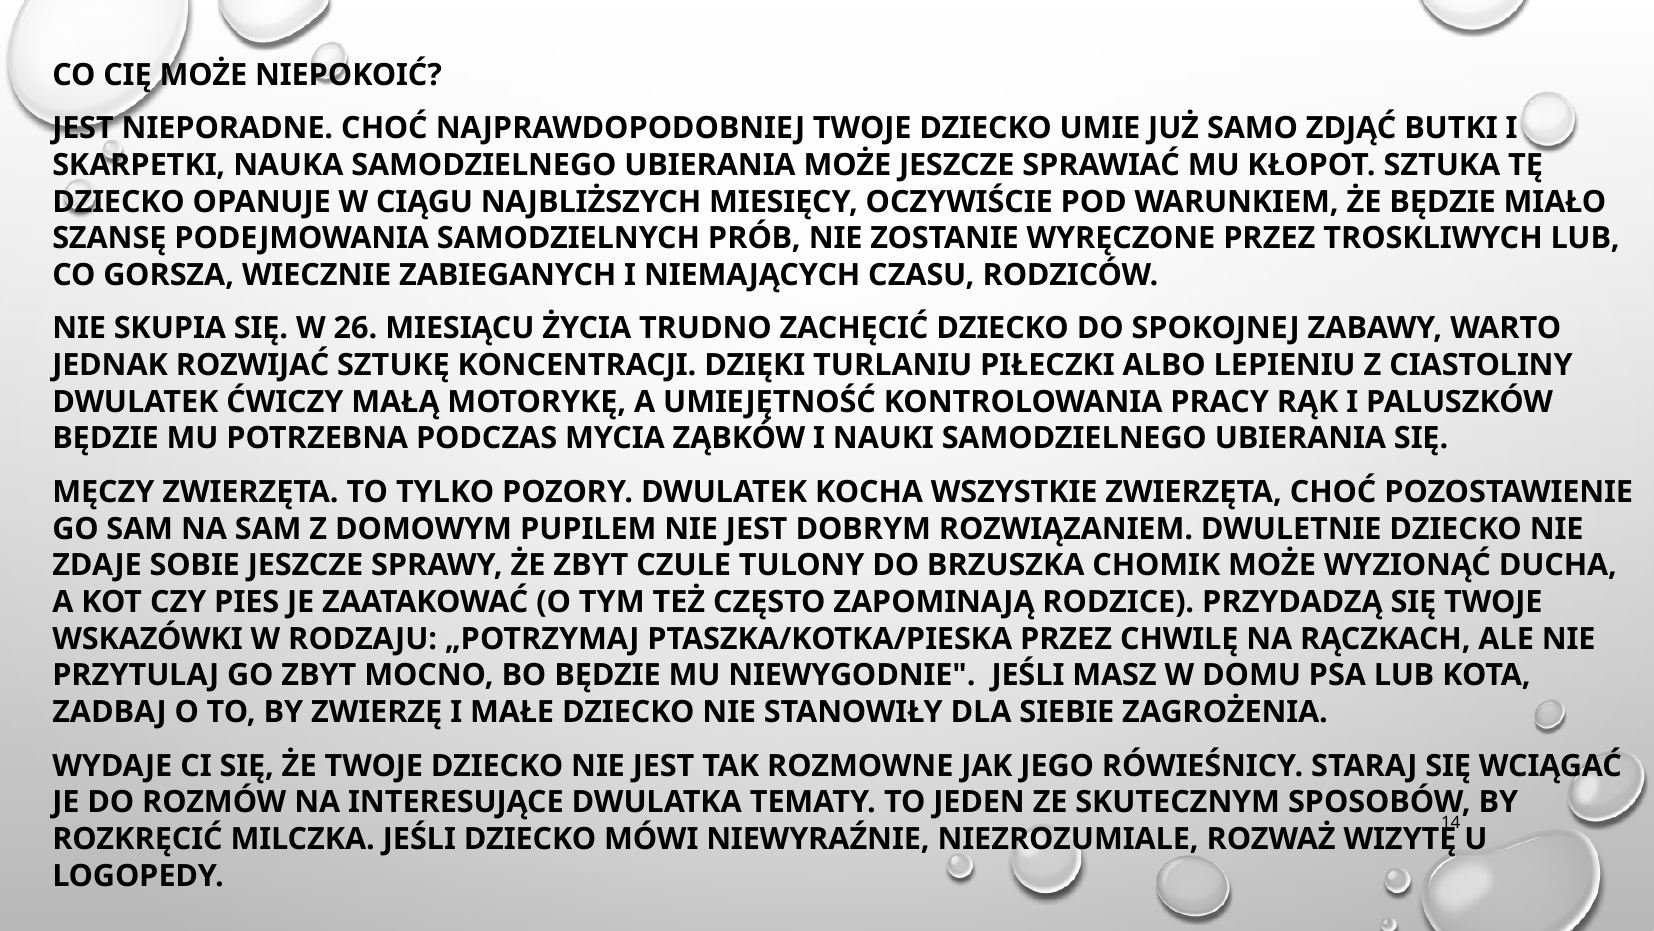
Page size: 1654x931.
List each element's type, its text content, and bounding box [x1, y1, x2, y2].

list Co cię może niepokoić? Jest nieporadne. Choć najprawdopodobniej twoje dziecko umie już samo zdjąć butki i skarpetki, nauka samodzielnego ubierania może jeszcze sprawiać mu kłopot. Sztuka tę dziecko opanuje w ciągu najbliższych miesięcy, oczywiście pod warunkiem, że będzie miało szansę podejmowania samodzielnych prób, nie zostanie wyręczone przez troskliwych lub, co gorsza, wiecznie zabieganych i niemających czasu, rodziców. Nie skupia się. W 26. miesiącu życia trudno zachęcić dziecko do spokojnej zabawy, warto jednak rozwijać sztukę koncentracji. Dzięki turlaniu piłeczki albo lepieniu z ciastoliny dwulatek ćwiczy małą motorykę, a umiejętność kontrolowania pracy rąk i paluszków będzie mu potrzebna podczas mycia ząbków i nauki samodzielnego ubierania się. Męczy zwierzęta. To tylko pozory. Dwulatek kocha wszystkie zwierzęta, choć pozostawienie go sam na sam z domowym pupilem nie jest dobrym rozwiązaniem. Dwuletnie dziecko nie zdaje sobie jeszcze sprawy, że zbyt czule tulony do brzuszka chomik może wyzionąć ducha, a kot czy pies je zaatakować (o tym też często zapominają rodzice). Przydadzą się twoje wskazówki w rodzaju: „Potrzymaj ptaszka/kotka/pieska przez chwilę na rączkach, ale nie przytulaj go zbyt mocno, bo będzie mu niewygodnie". Jeśli masz w domu psa lub kota, zadbaj o to, by zwierzę i małe dziecko nie stanowiły dla siebie zagrożenia. Wydaje ci się, że twoje dziecko nie jest tak rozmowne jak jego rówieśnicy. Staraj się wciągać je do rozmów na interesujące dwulatka tematy. To jeden ze skutecznym sposobów, by rozkręcić milczka. Jeśli dziecko mówi niewyraźnie, niezrozumiale, rozważ wizytę u logopedy. [37, 47, 1654, 913]
